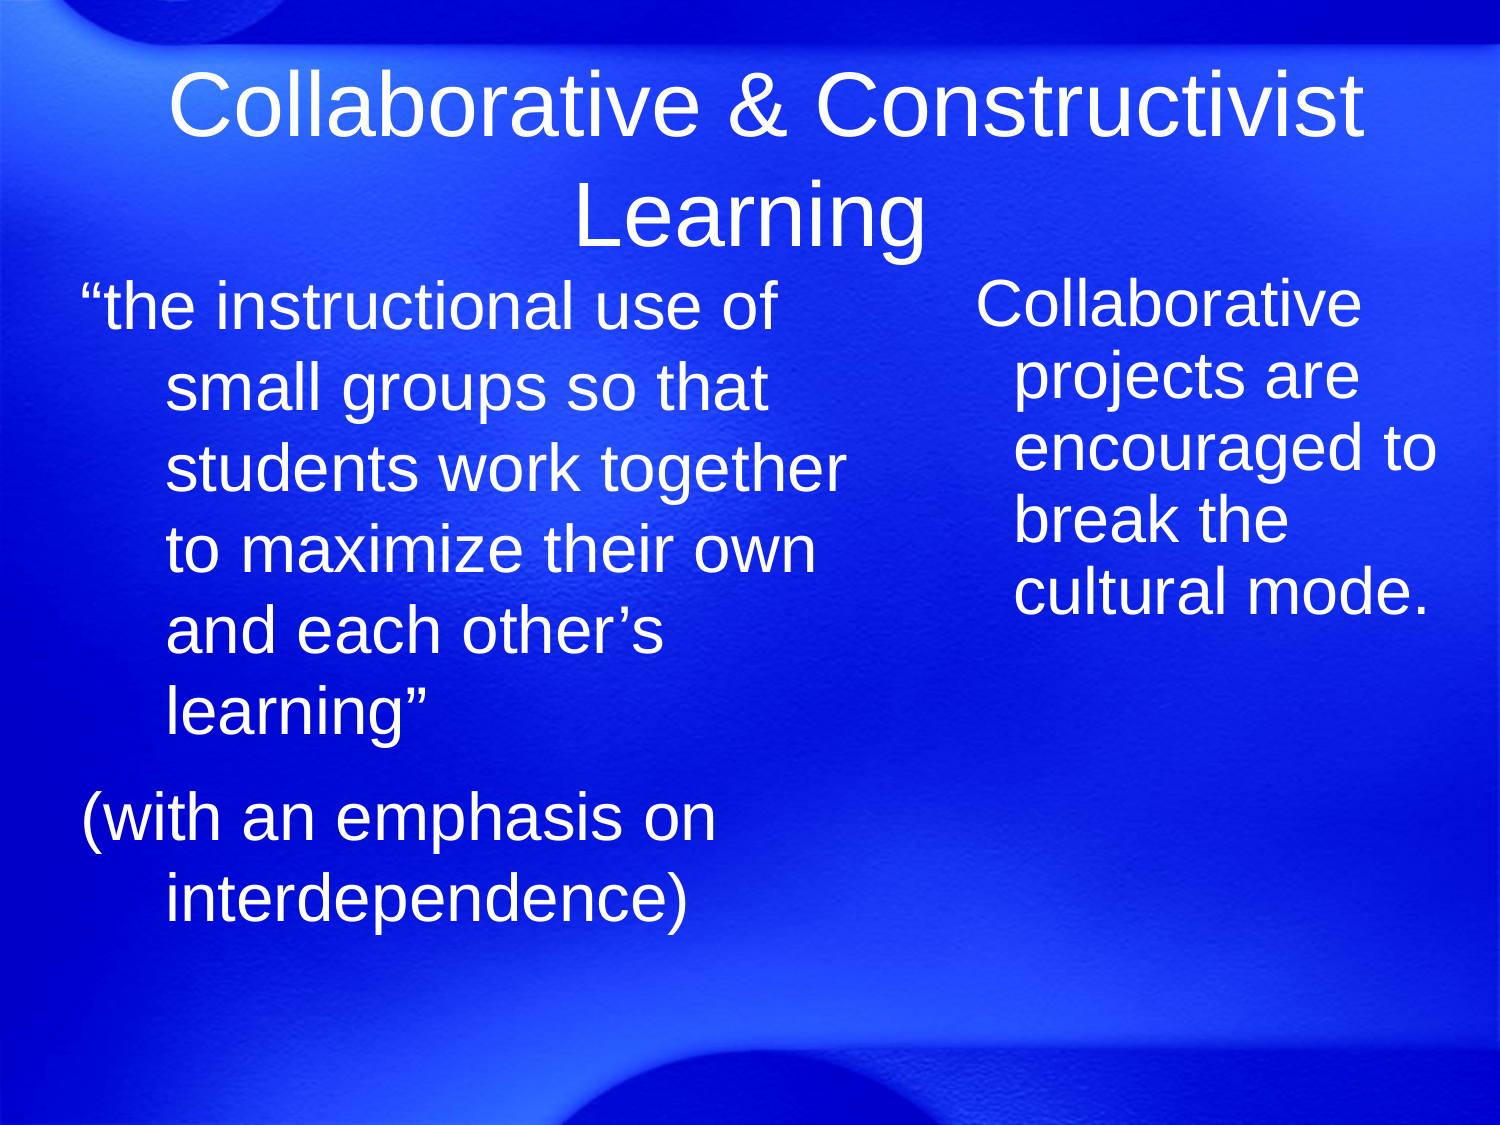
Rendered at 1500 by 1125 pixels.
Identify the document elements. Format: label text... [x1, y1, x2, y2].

text_box Collaborative projects are encouraged to break the cultural mode. [904, 260, 1460, 786]
title Collaborative & Constructivist Learning [62, 37, 1440, 273]
list “the instructional use of small groups so that students work together to maximize their own and each other’s learning” (with an emphasis on interdependence) [66, 254, 892, 945]
picture [0, 0, 1500, 1125]
